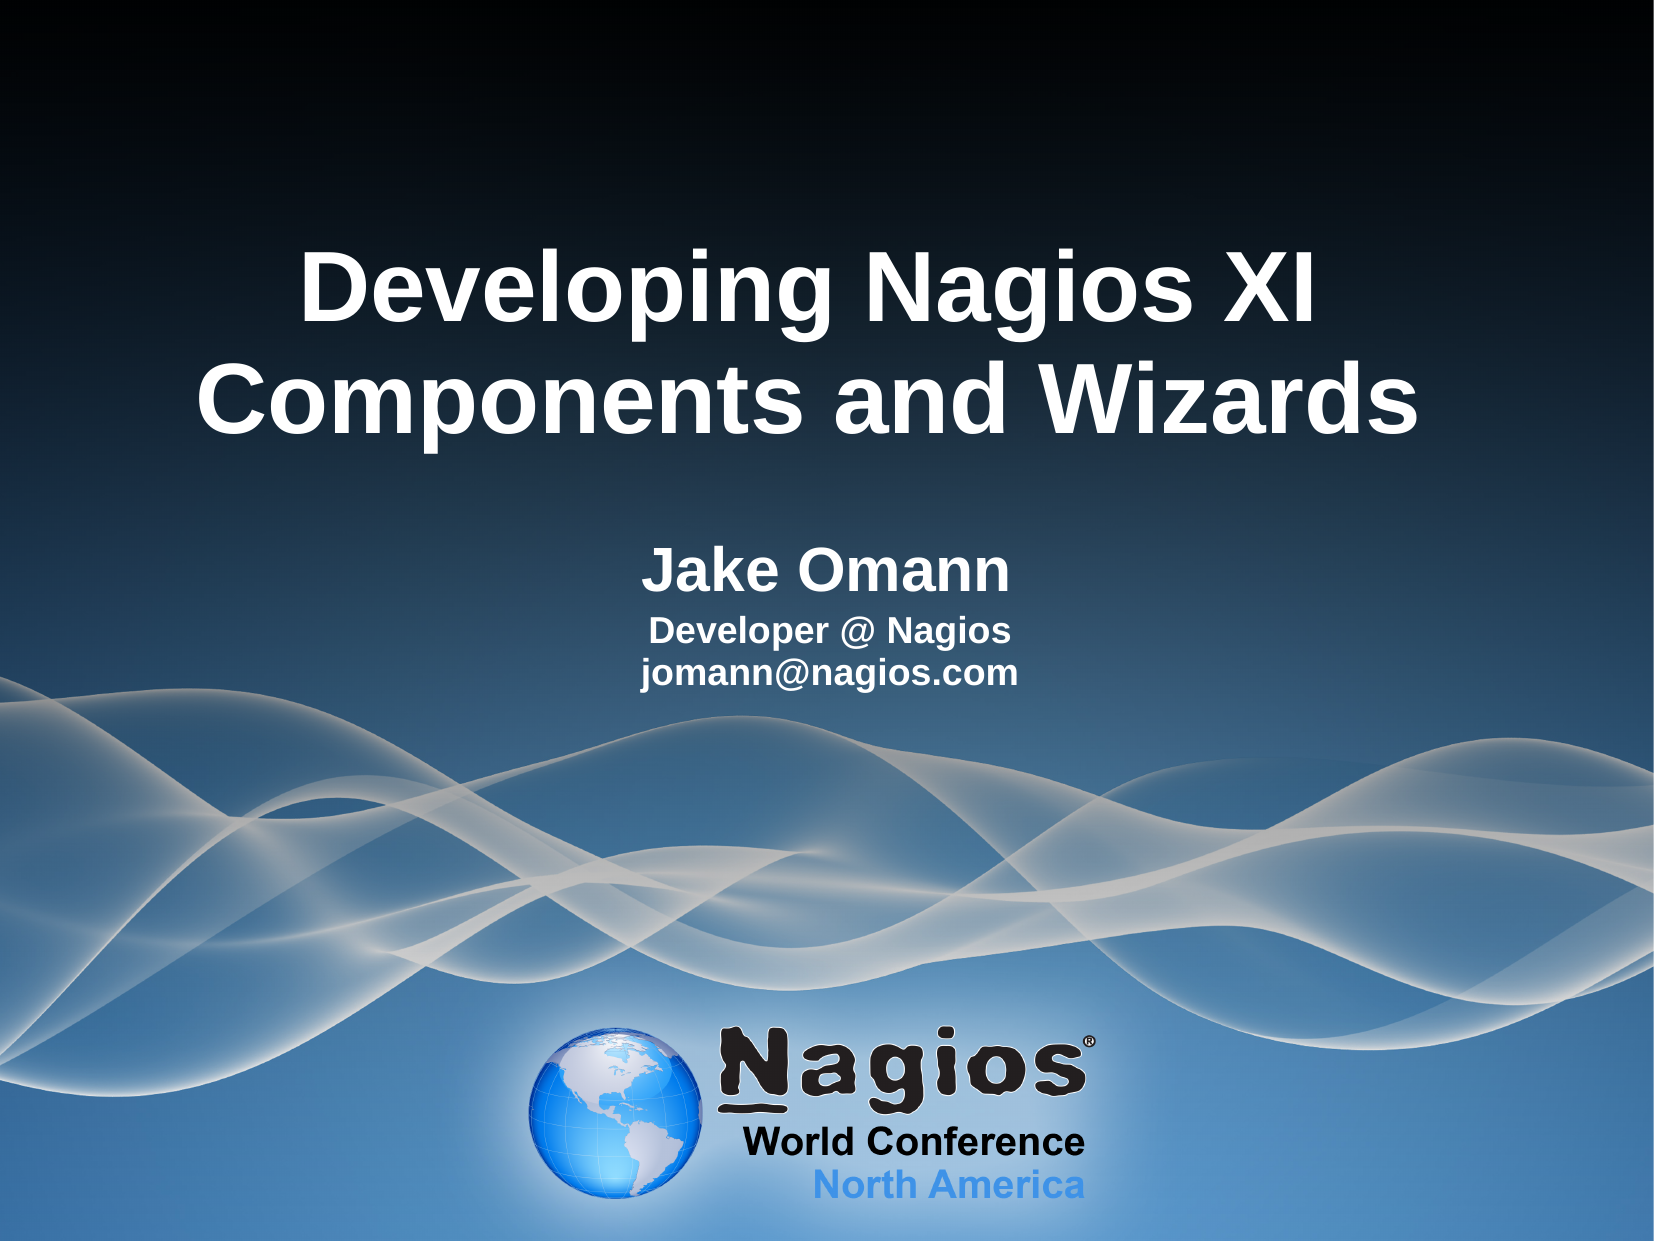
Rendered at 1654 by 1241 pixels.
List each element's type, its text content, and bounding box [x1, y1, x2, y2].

text_box Jake Omann [0, 527, 1654, 615]
text_box Developer @ Nagios jomann@nagios.com [543, 602, 1117, 704]
picture [0, 0, 1654, 527]
text_box Developing Nagios XI Components and Wizards [48, 224, 1569, 463]
picture [0, 615, 1654, 1241]
